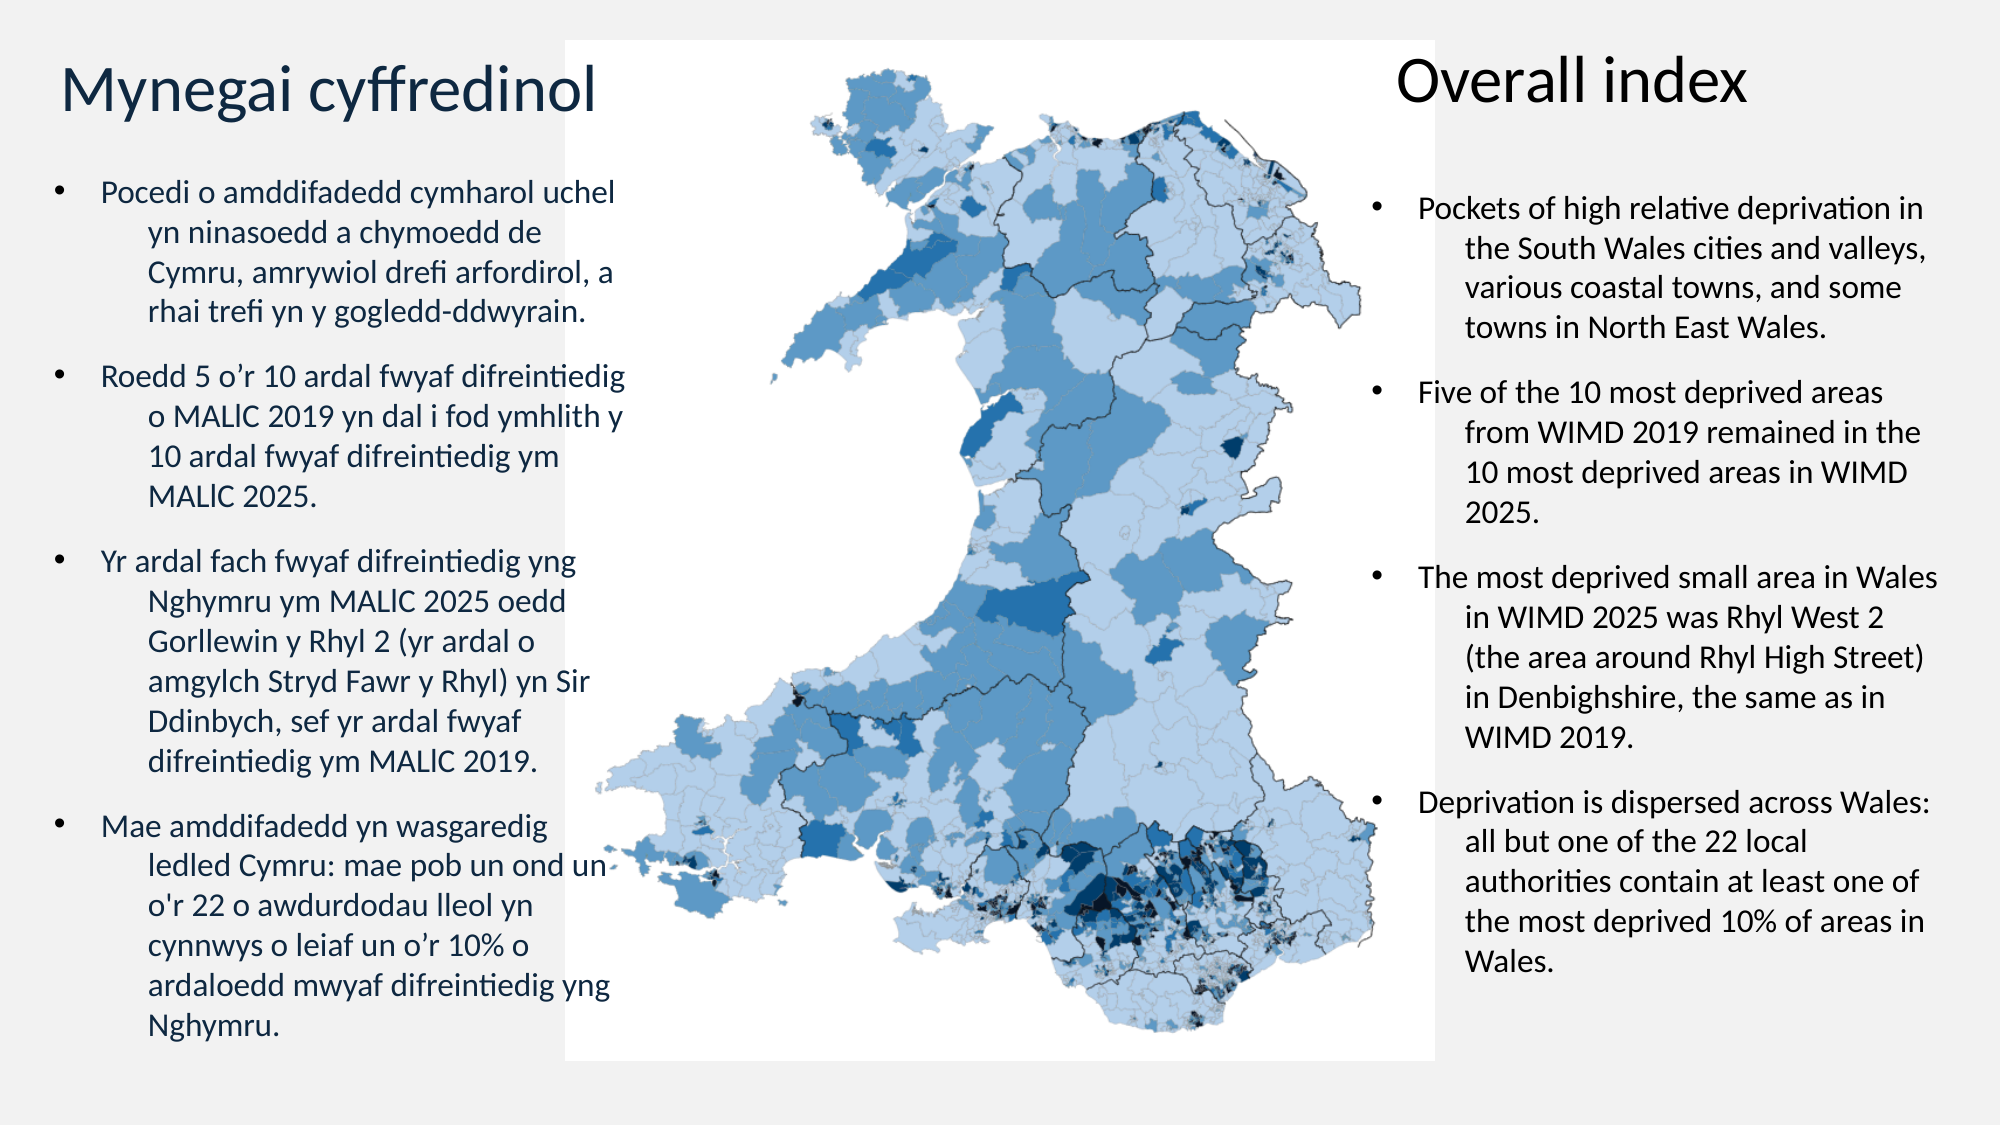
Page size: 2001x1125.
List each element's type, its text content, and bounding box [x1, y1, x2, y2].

text_box Pocedi o amddifadedd cymharol uchel yn ninasoedd a chymoedd de Cymru, amrywiol drefi arfordirol, a rhai trefi yn y gogledd-ddwyrain. Roedd 5 o’r 10 ardal fwyaf difreintiedig o MALlC 2019 yn dal i fod ymhlith y 10 ardal fwyaf difreintiedig ym MALlC 2025. Yr ardal fach fwyaf difreintiedig yng Nghymru ym MALlC 2025 oedd Gorllewin y Rhyl 2 (yr ardal o amgylch Stryd Fawr y Rhyl) yn Sir Ddinbych, sef yr ardal fwyaf difreintiedig ym MALlC 2019. Mae amddifadedd yn wasgaredig ledled Cymru: mae pob un ond un o'r 22 o awdurdodau lleol yn cynnwys o leiaf un o’r 10% o ardaloedd mwyaf difreintiedig yng Nghymru. [39, 162, 644, 1097]
title Overall index [1381, 36, 1917, 170]
text_box Mynegai cyffredinol [45, 36, 879, 133]
picture [565, 40, 1435, 1061]
text_box Pockets of high relative deprivation in the South Wales cities and valleys, various coastal towns, and some towns in North East Wales. Five of the 10 most deprived areas from WIMD 2019 remained in the 10 most deprived areas in WIMD 2025. The most deprived small area in Wales in WIMD 2025 was Rhyl West 2 (the area around Rhyl High Street) in Denbighshire, the same as in WIMD 2019. Deprivation is dispersed across Wales: all but one of the 22 local authorities contain at least one of the most deprived 10% of areas in Wales. [1356, 178, 1961, 982]
